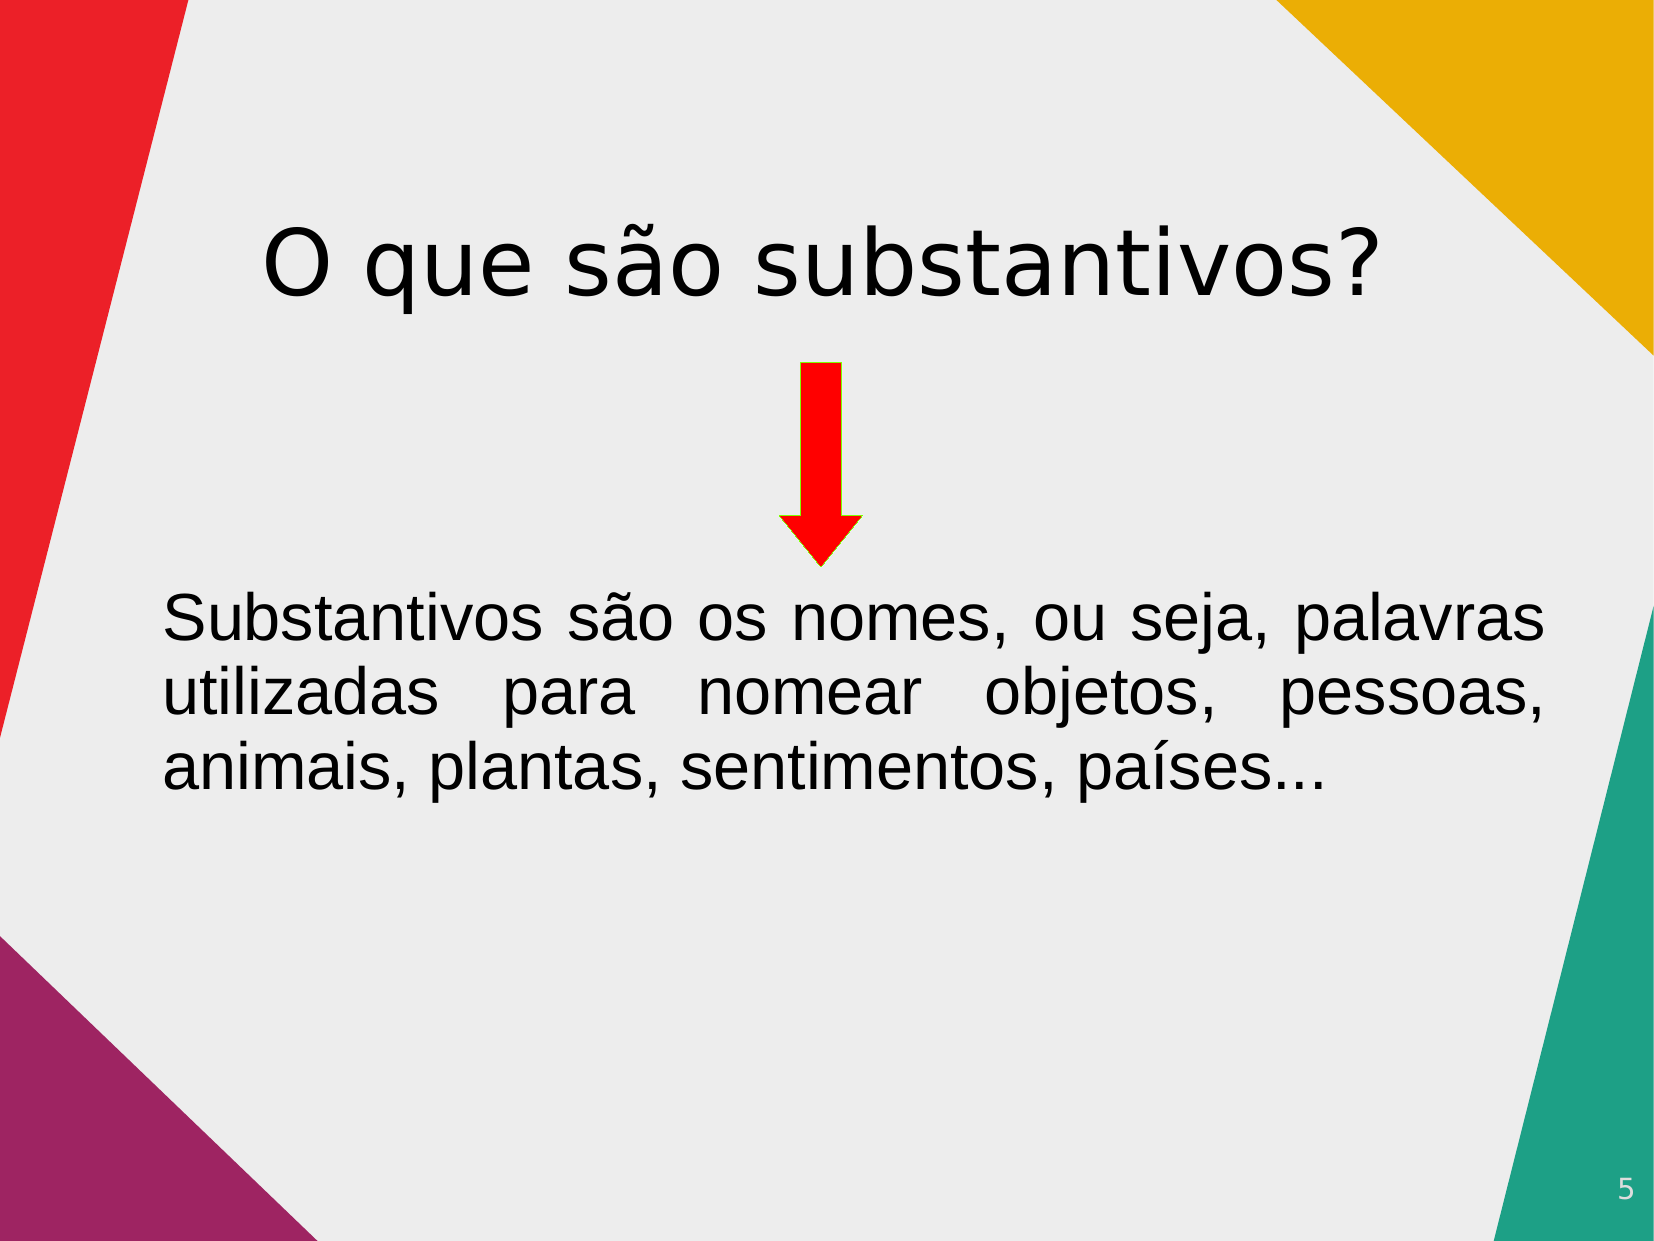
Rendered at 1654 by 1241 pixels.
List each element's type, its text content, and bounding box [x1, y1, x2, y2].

text_box [779, 362, 863, 567]
list Substantivos são os nomes, ou seja, palavras utilizadas para nomear objetos, pessoas, animais, plantas, sentimentos, países... [91, 472, 1548, 898]
title O que são substantivos? [111, 165, 1536, 363]
